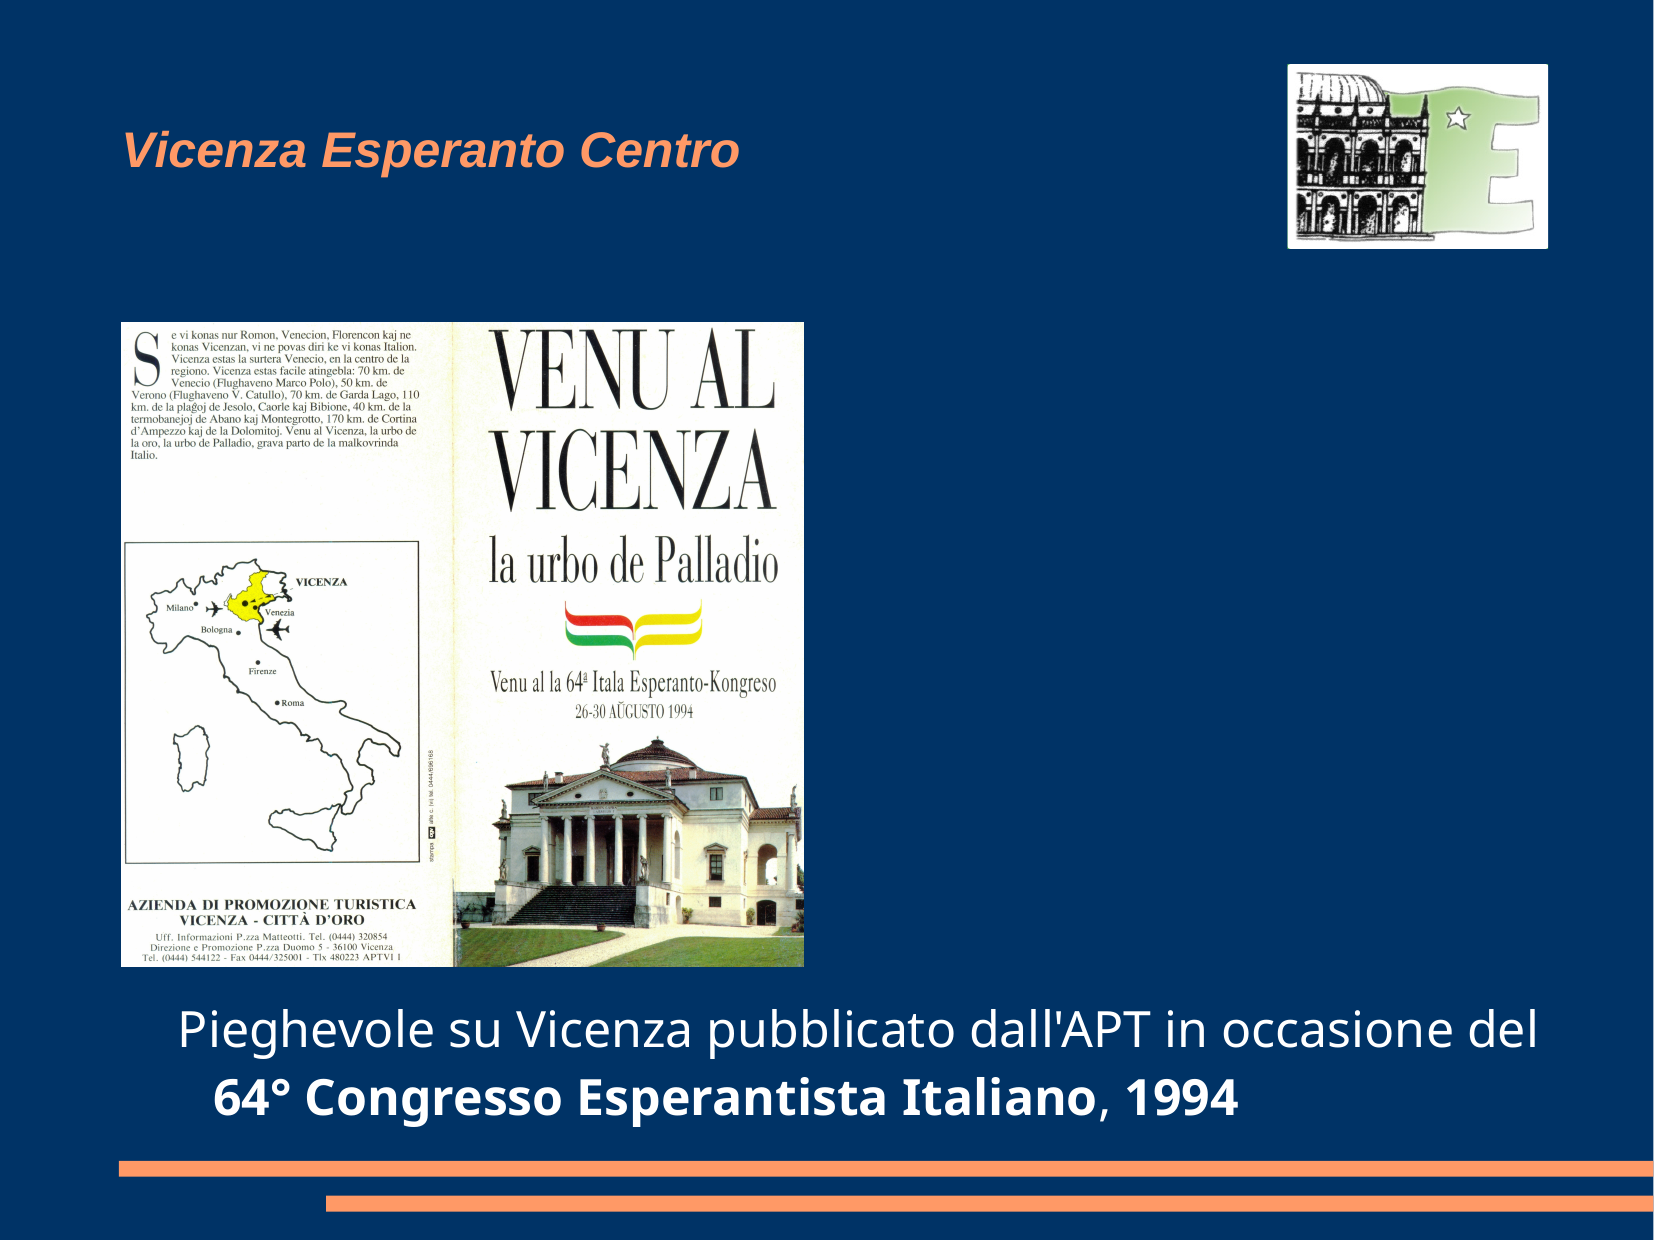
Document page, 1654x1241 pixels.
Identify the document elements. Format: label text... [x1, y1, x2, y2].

title Vicenza Esperanto Centro [121, 46, 1534, 254]
picture [121, 322, 804, 967]
picture [1287, 64, 1549, 249]
text_box Pieghevole su Vicenza pubblicato dall'APT in occasione del 64° Congresso Esperantista Italiano, 1994 [163, 986, 1583, 1134]
